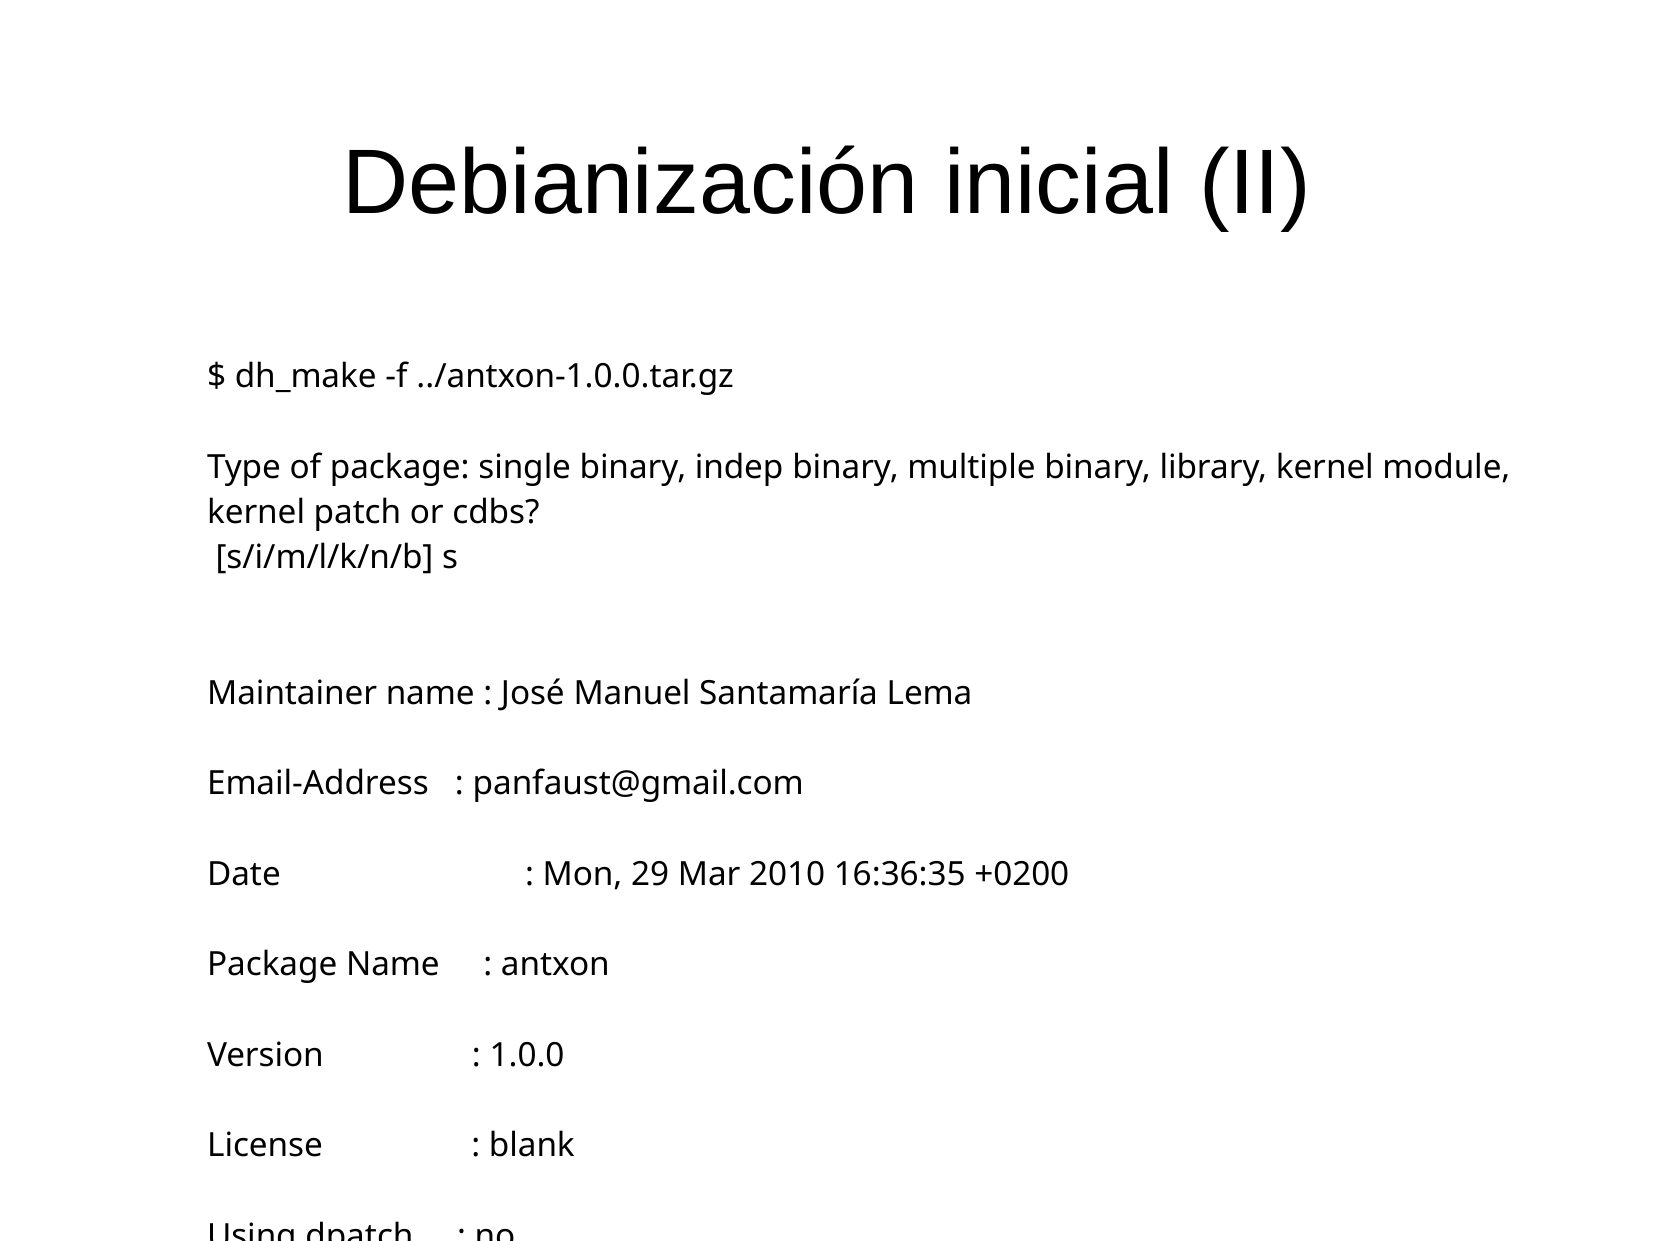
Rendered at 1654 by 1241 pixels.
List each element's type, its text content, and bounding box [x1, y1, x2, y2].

title Debianización inicial (II) [121, 102, 1534, 311]
list $ dh_make -f ../antxon-1.0.0.tar.gz Type of package: single binary, indep binary, multiple binary, library, kernel module, kernel patch or cdbs? [s/i/m/l/k/n/b] s Maintainer name : José Manuel Santamaría Lema Email-Address : panfaust@gmail.com Date : Mon, 29 Mar 2010 16:36:35 +0200 Package Name : antxon Version : 1.0.0 License : blank Using dpatch : no Using quilt : no Type of Package : Single Hit <enter> to confirm: Done. Please edit the files in the debian/ subdirectory now. You should also check that the antxon Makefiles install into $DESTDIR and not in / . [121, 344, 1534, 1127]
